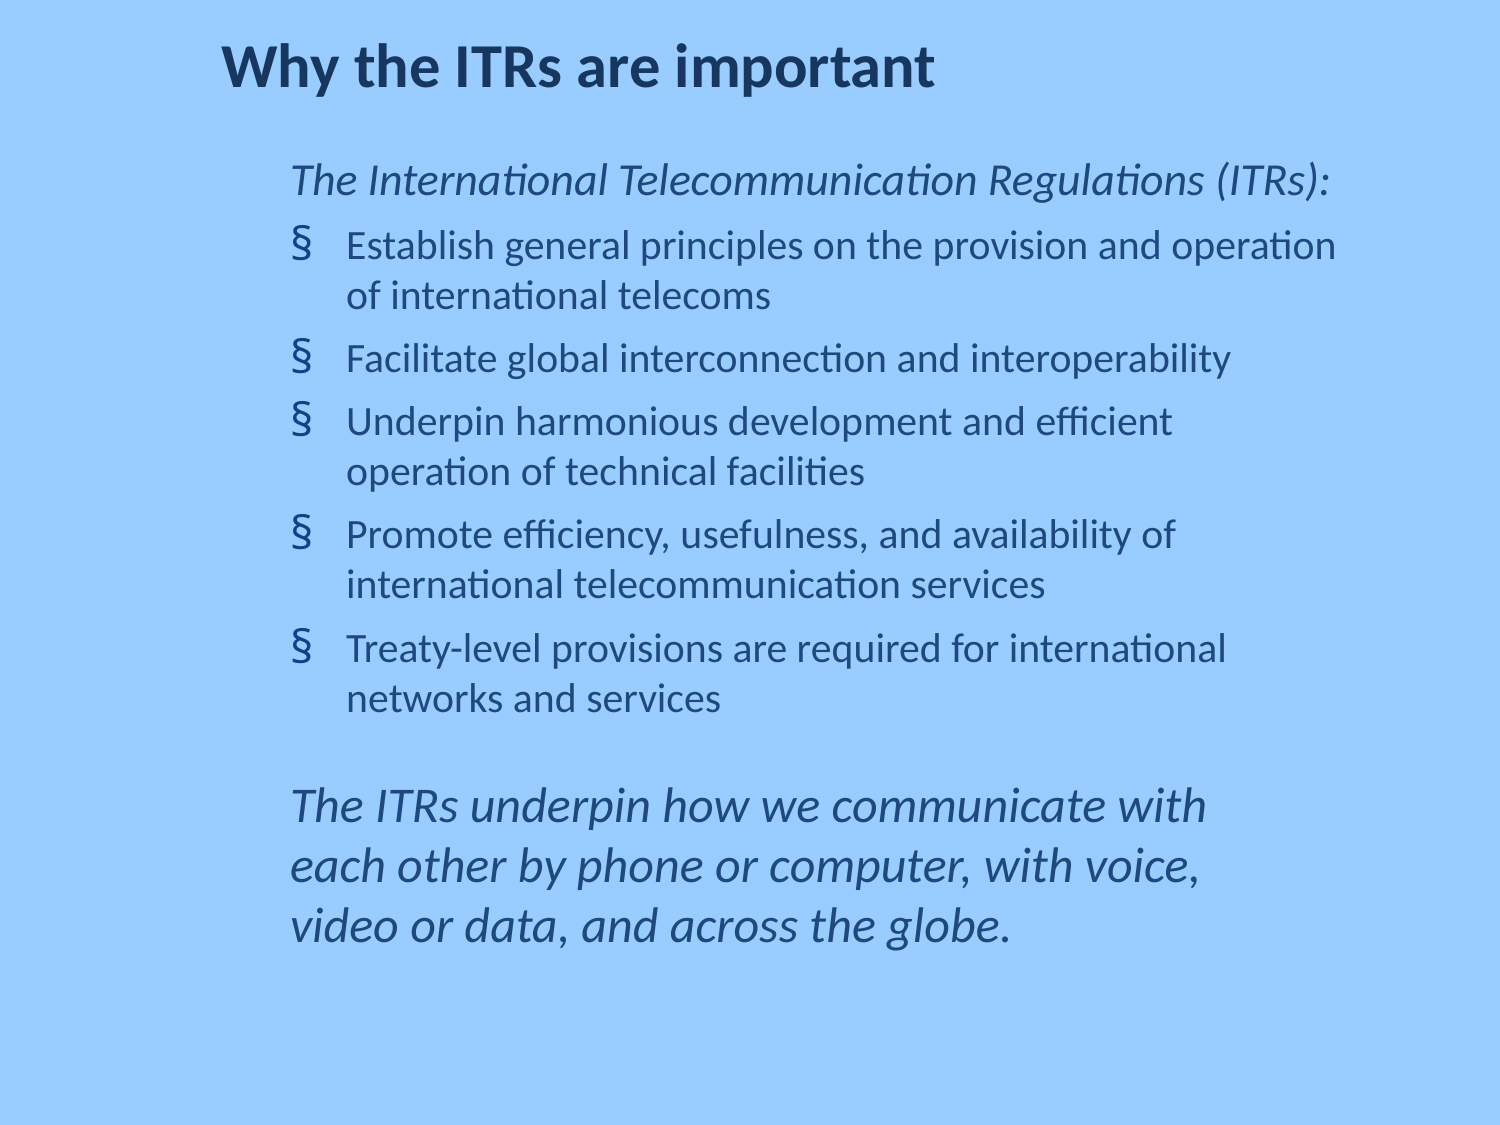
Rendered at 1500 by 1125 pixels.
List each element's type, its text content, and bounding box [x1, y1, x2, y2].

text_box The International Telecommunication Regulations (ITRs): Establish general principles on the provision and operation of international telecoms Facilitate global interconnection and interoperability Underpin harmonious development and efficient operation of technical facilities Promote efficiency, usefulness, and availability of international telecommunication services Treaty-level provisions are required for international networks and services The ITRs underpin how we communicate with each other by phone or computer, with voice, video or data, and across the globe. [274, 141, 1361, 1047]
text_box Why the ITRs are important [206, 9, 1484, 109]
